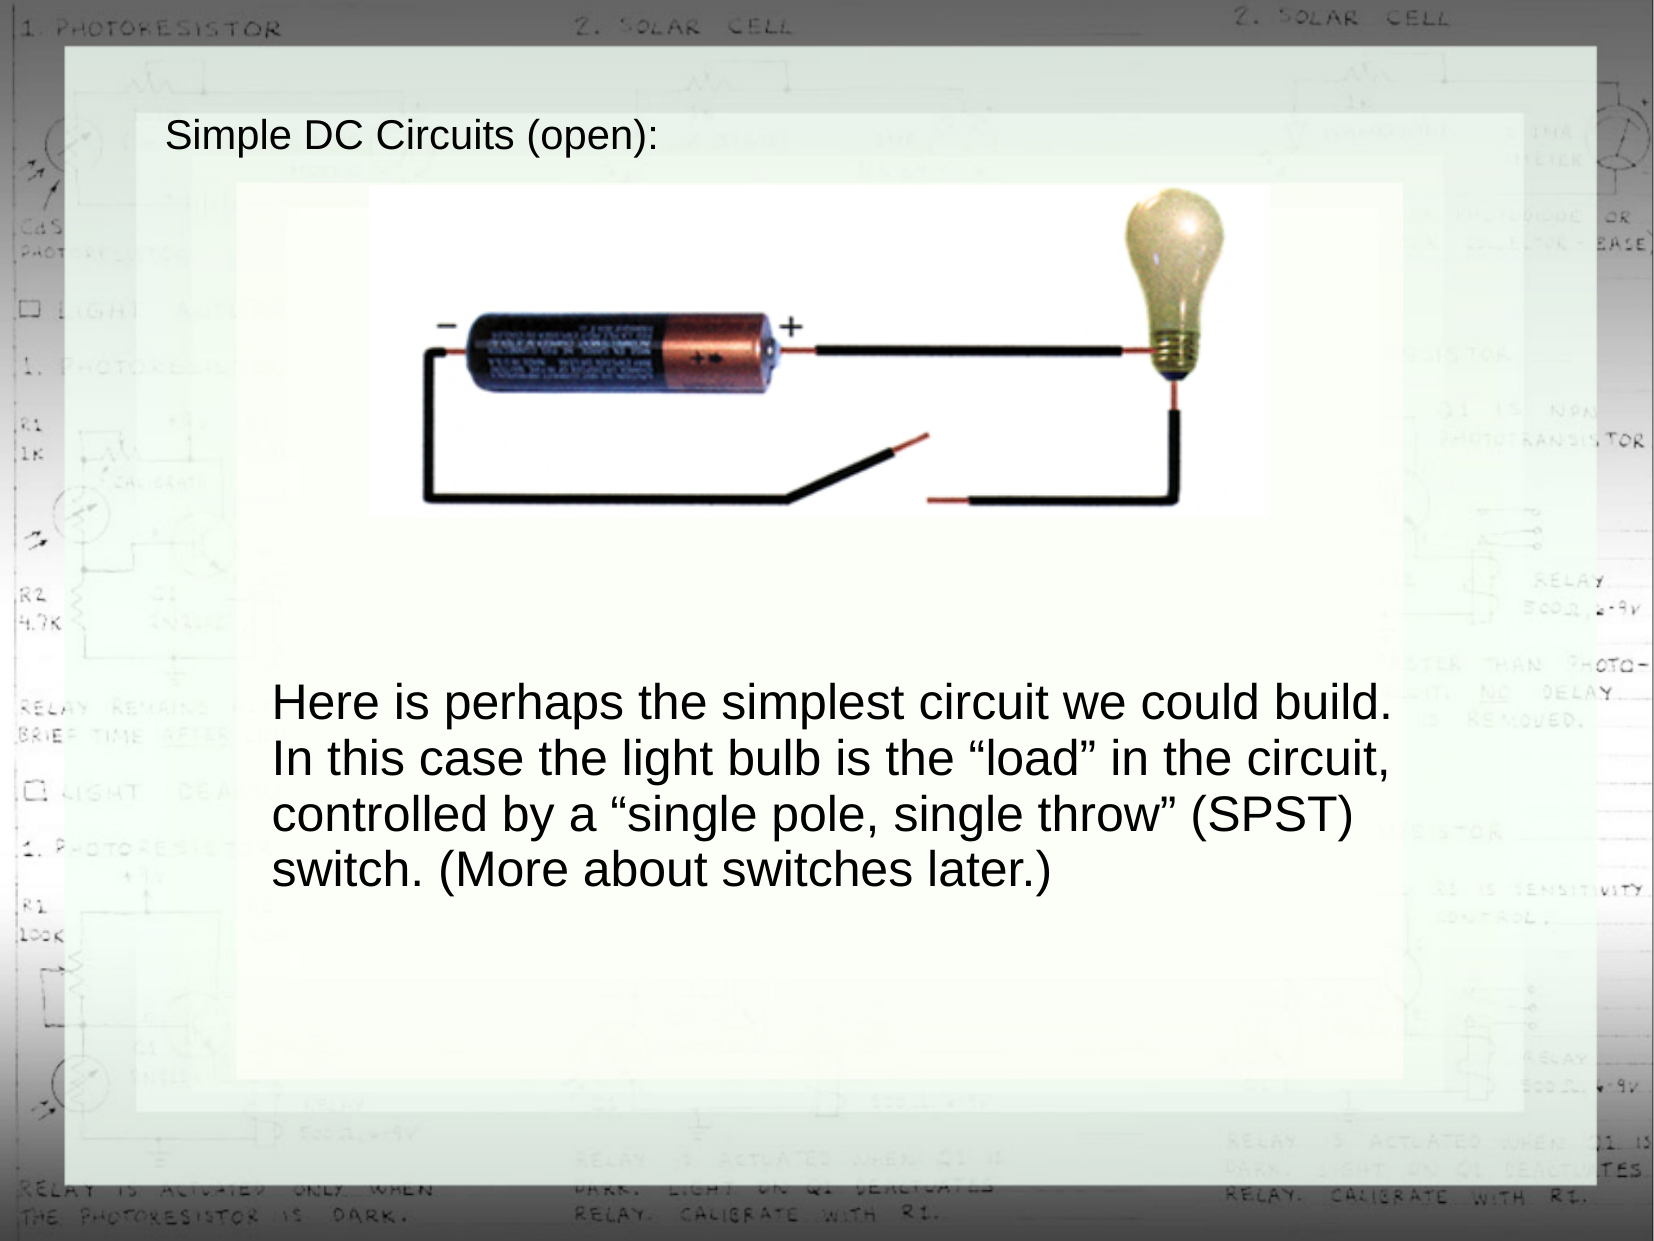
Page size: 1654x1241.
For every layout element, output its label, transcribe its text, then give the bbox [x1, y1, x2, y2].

text_box Here is perhaps the simplest circuit we could build. In this case the light bulb is the “load” in the circuit, controlled by a “single pole, single throw” (SPST) switch. (More about switches later.) [256, 666, 1420, 976]
text_box Simple DC Circuits (open): [150, 104, 713, 180]
picture [0, 0, 1654, 1241]
